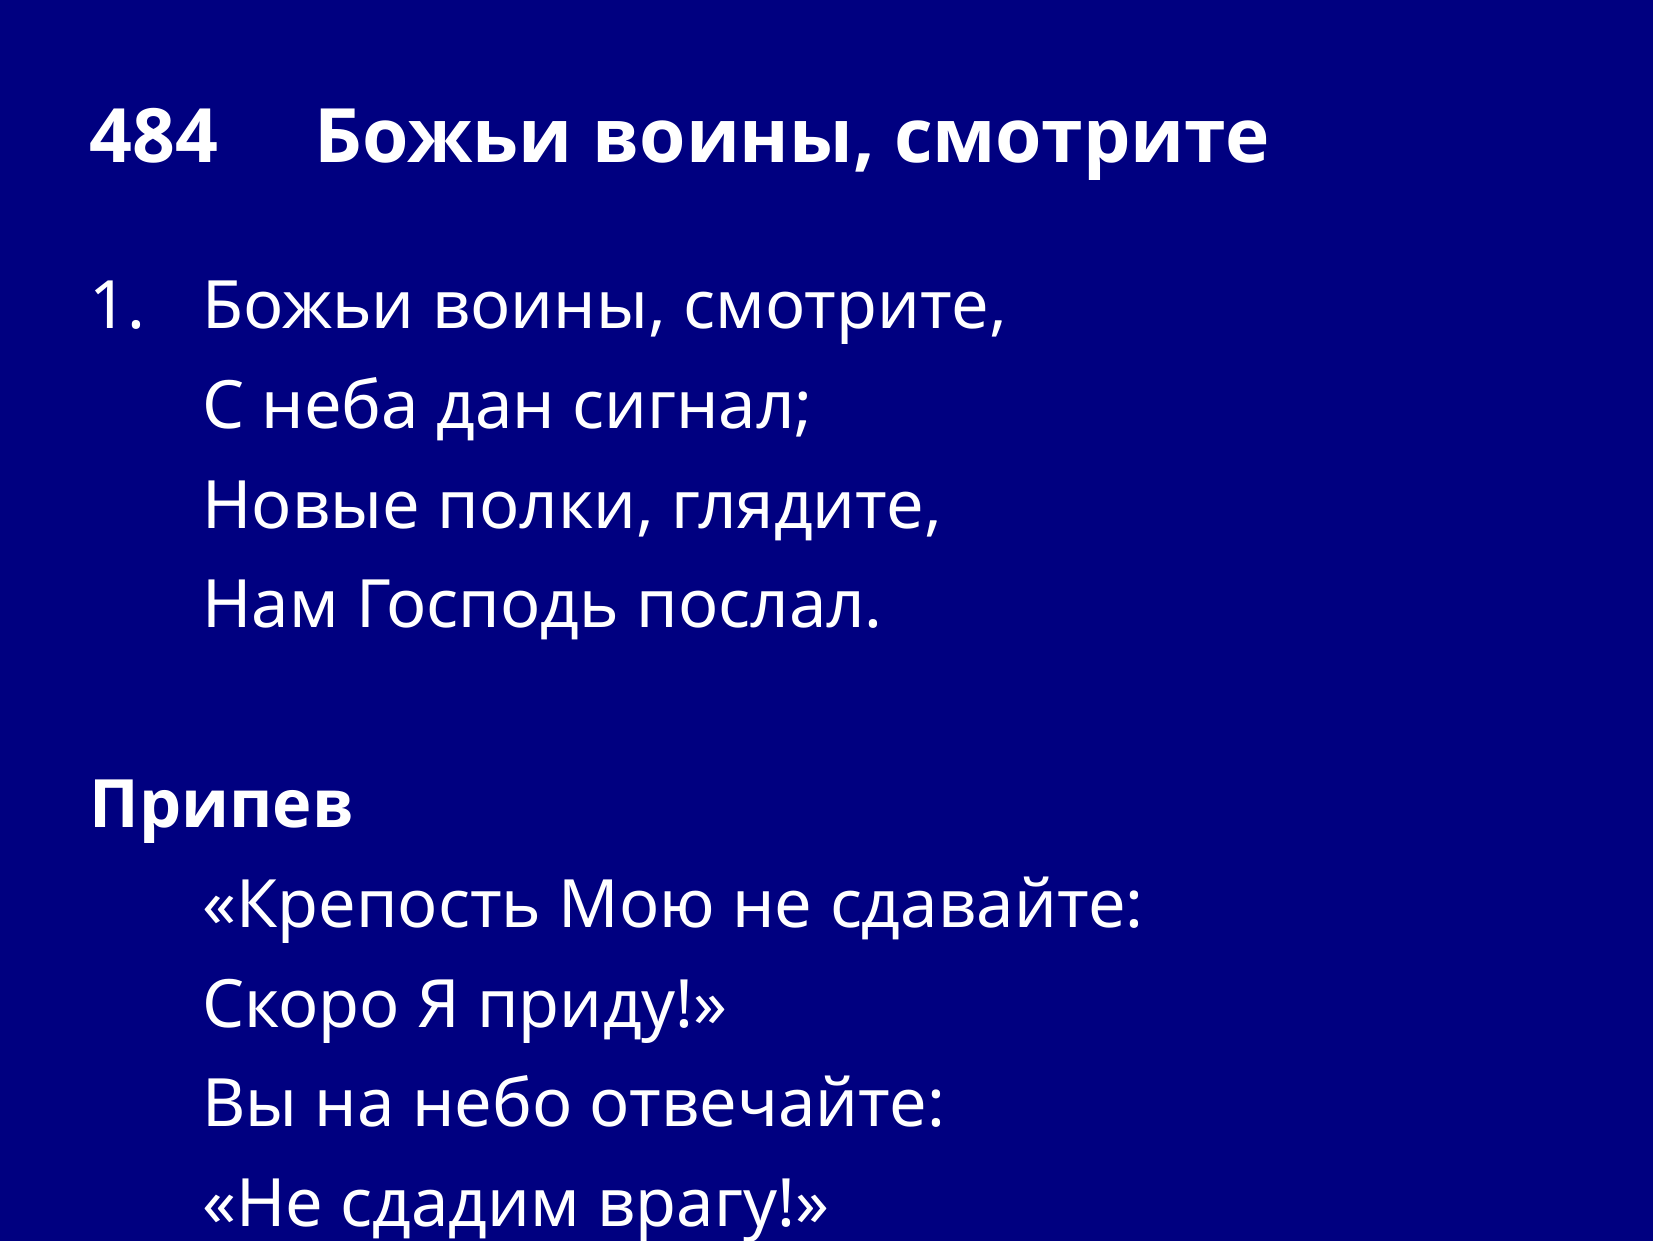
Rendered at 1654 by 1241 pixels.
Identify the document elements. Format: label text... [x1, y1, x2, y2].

text_box 484 Божьи воины, смотрите [75, 75, 1576, 188]
text_box 1. Божьи воины, смотрите, С неба дан сигнал; Новые полки, глядите, Нам Господь послал. Припев «Крепость Мою не сдавайте: Скоро Я приду!» Вы на небо отвечайте: «Не сдадим врагу!» [75, 188, 1576, 1163]
